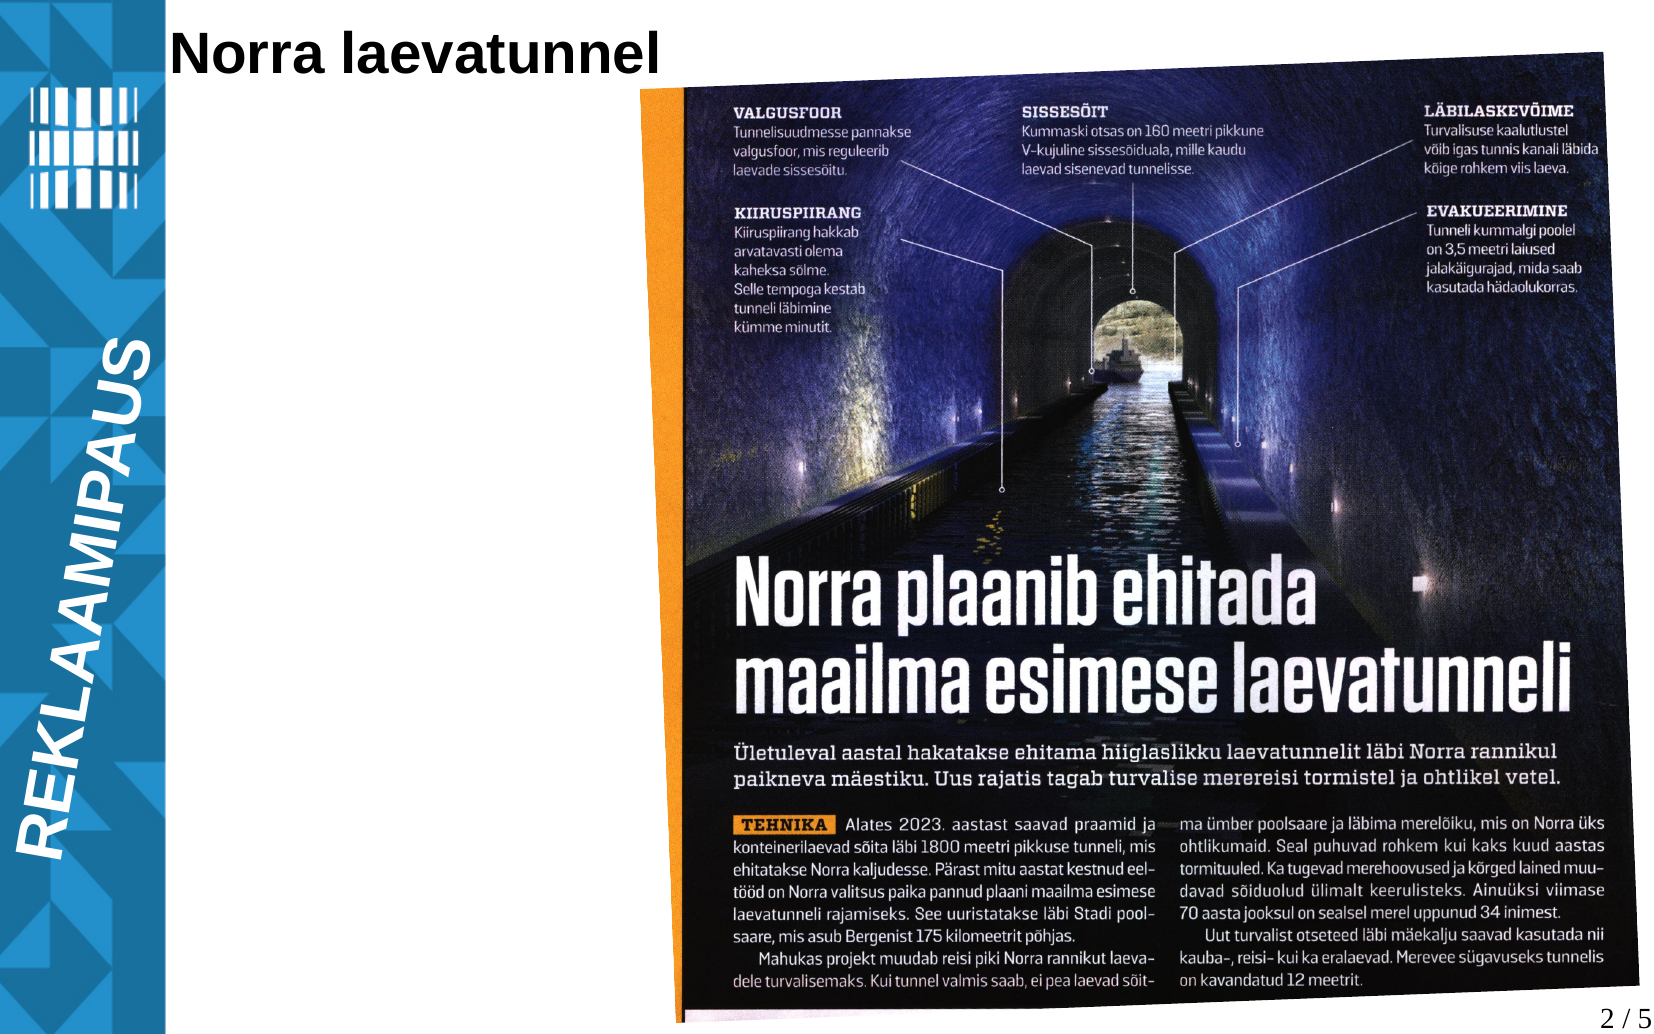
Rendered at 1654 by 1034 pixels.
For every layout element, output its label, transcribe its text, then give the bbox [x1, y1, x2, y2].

picture [639, 51, 1640, 1023]
title Norra laevatunnel [169, 11, 674, 95]
